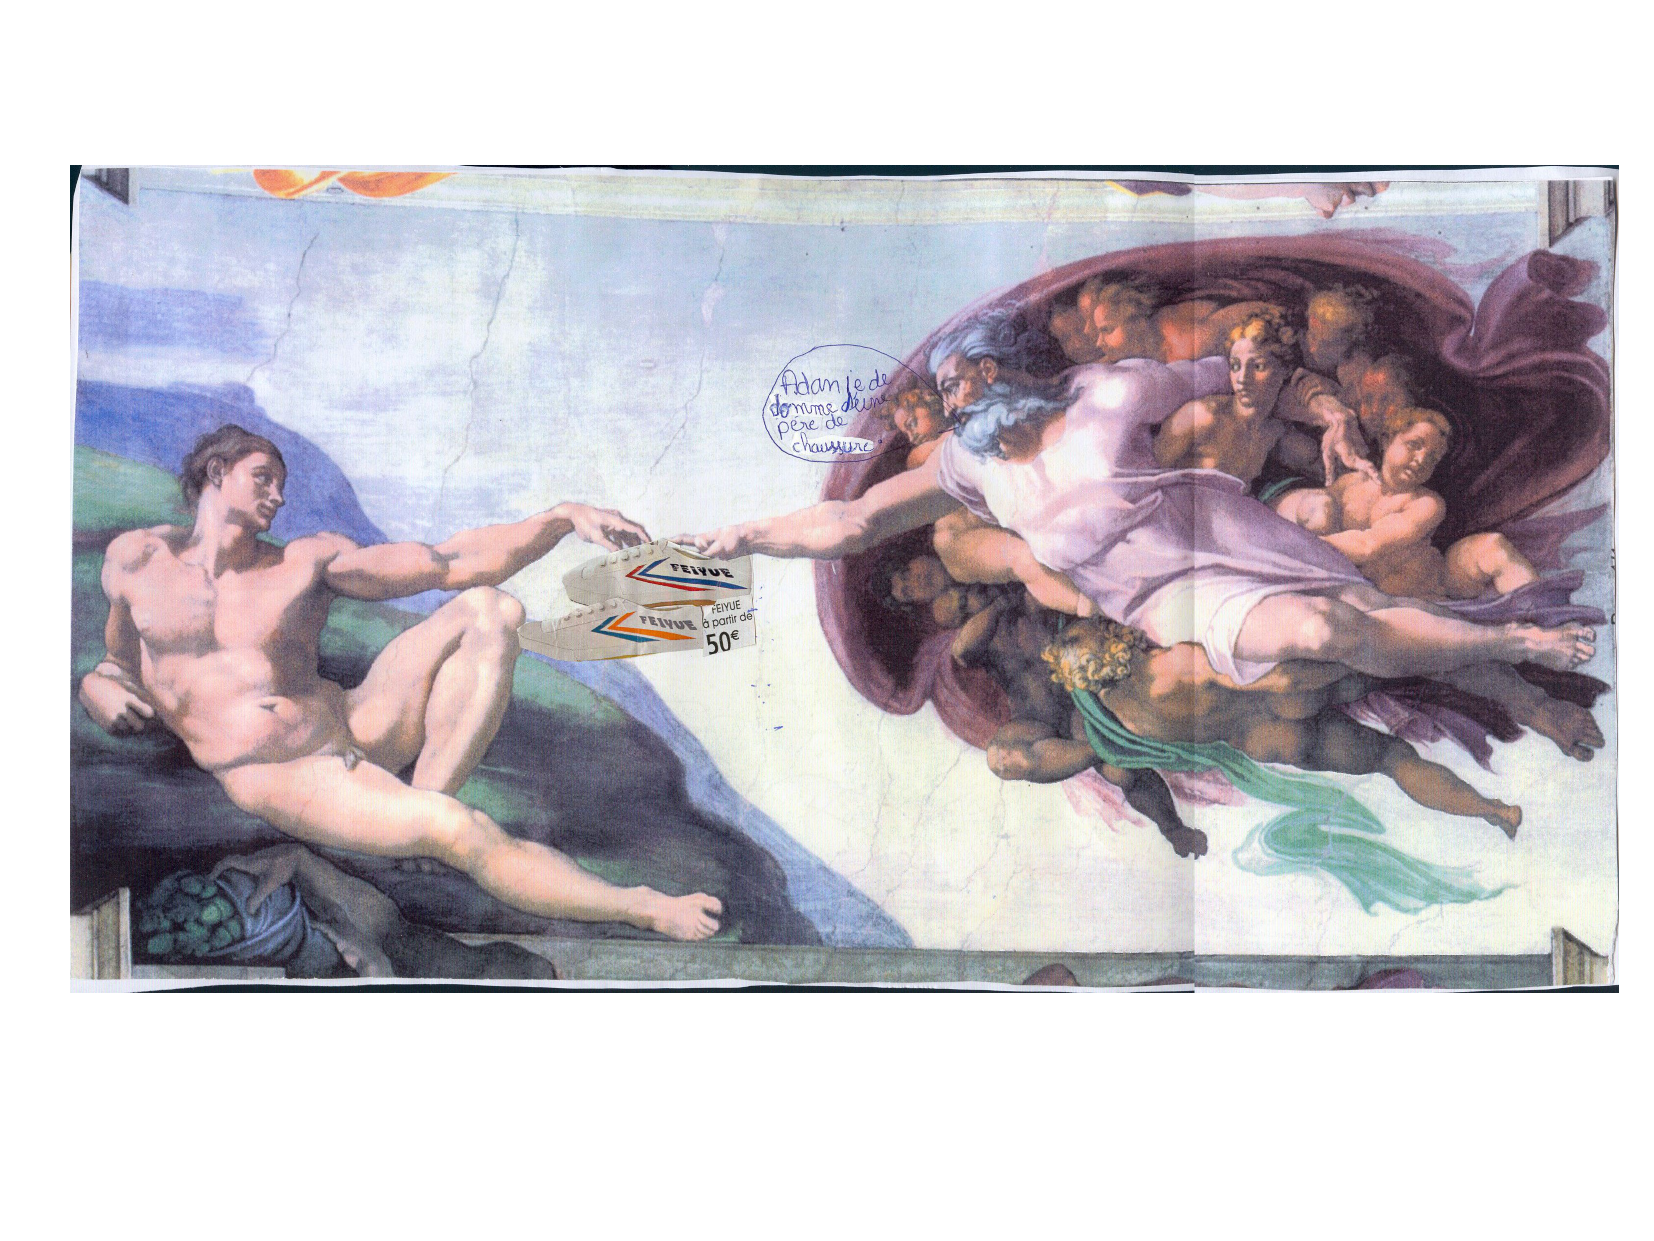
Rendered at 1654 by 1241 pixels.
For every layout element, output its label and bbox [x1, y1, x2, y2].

picture [70, 165, 1619, 993]
